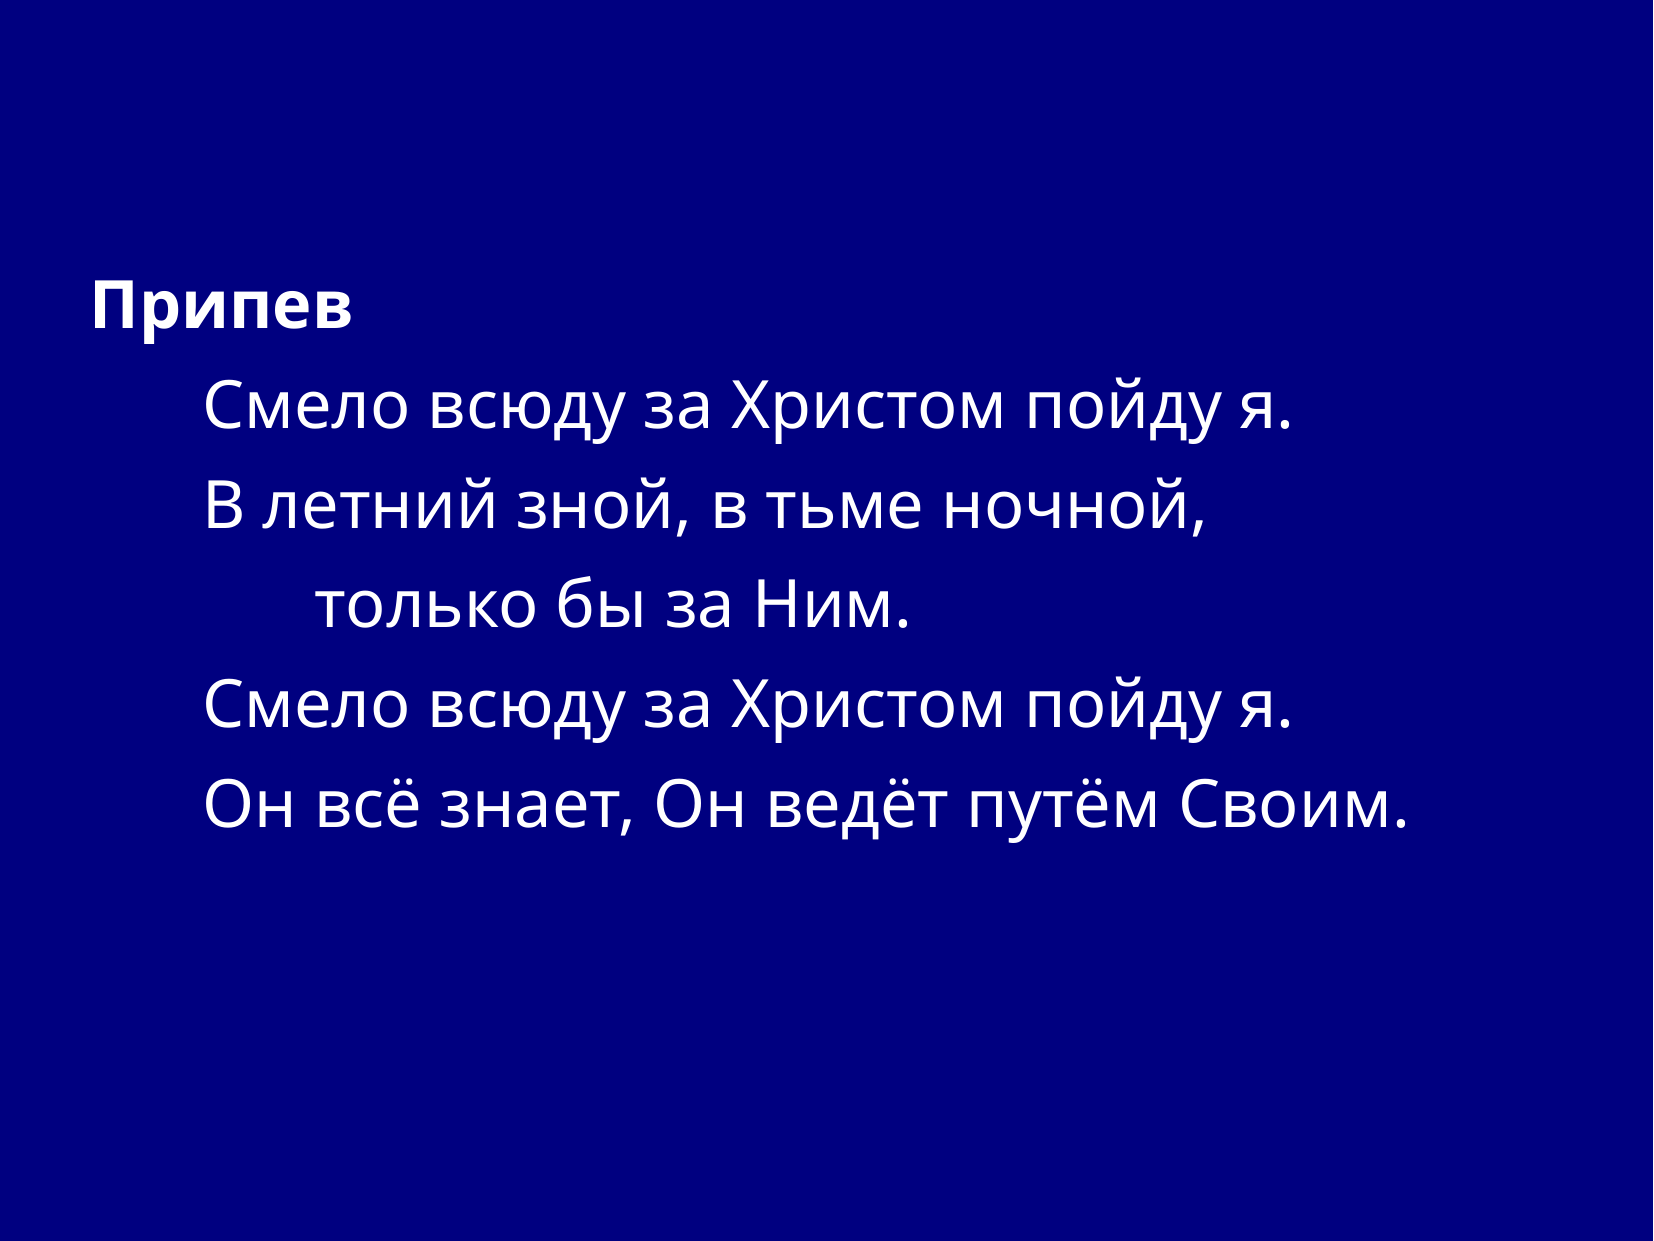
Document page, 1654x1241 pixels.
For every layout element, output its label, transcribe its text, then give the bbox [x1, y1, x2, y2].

text_box Припев Смело всюду за Христом пойду я. В летний зной, в тьме ночной, только бы за Ним. Смело всюду за Христом пойду я. Он всё знает, Он ведёт путём Своим. [75, 150, 1576, 1163]
